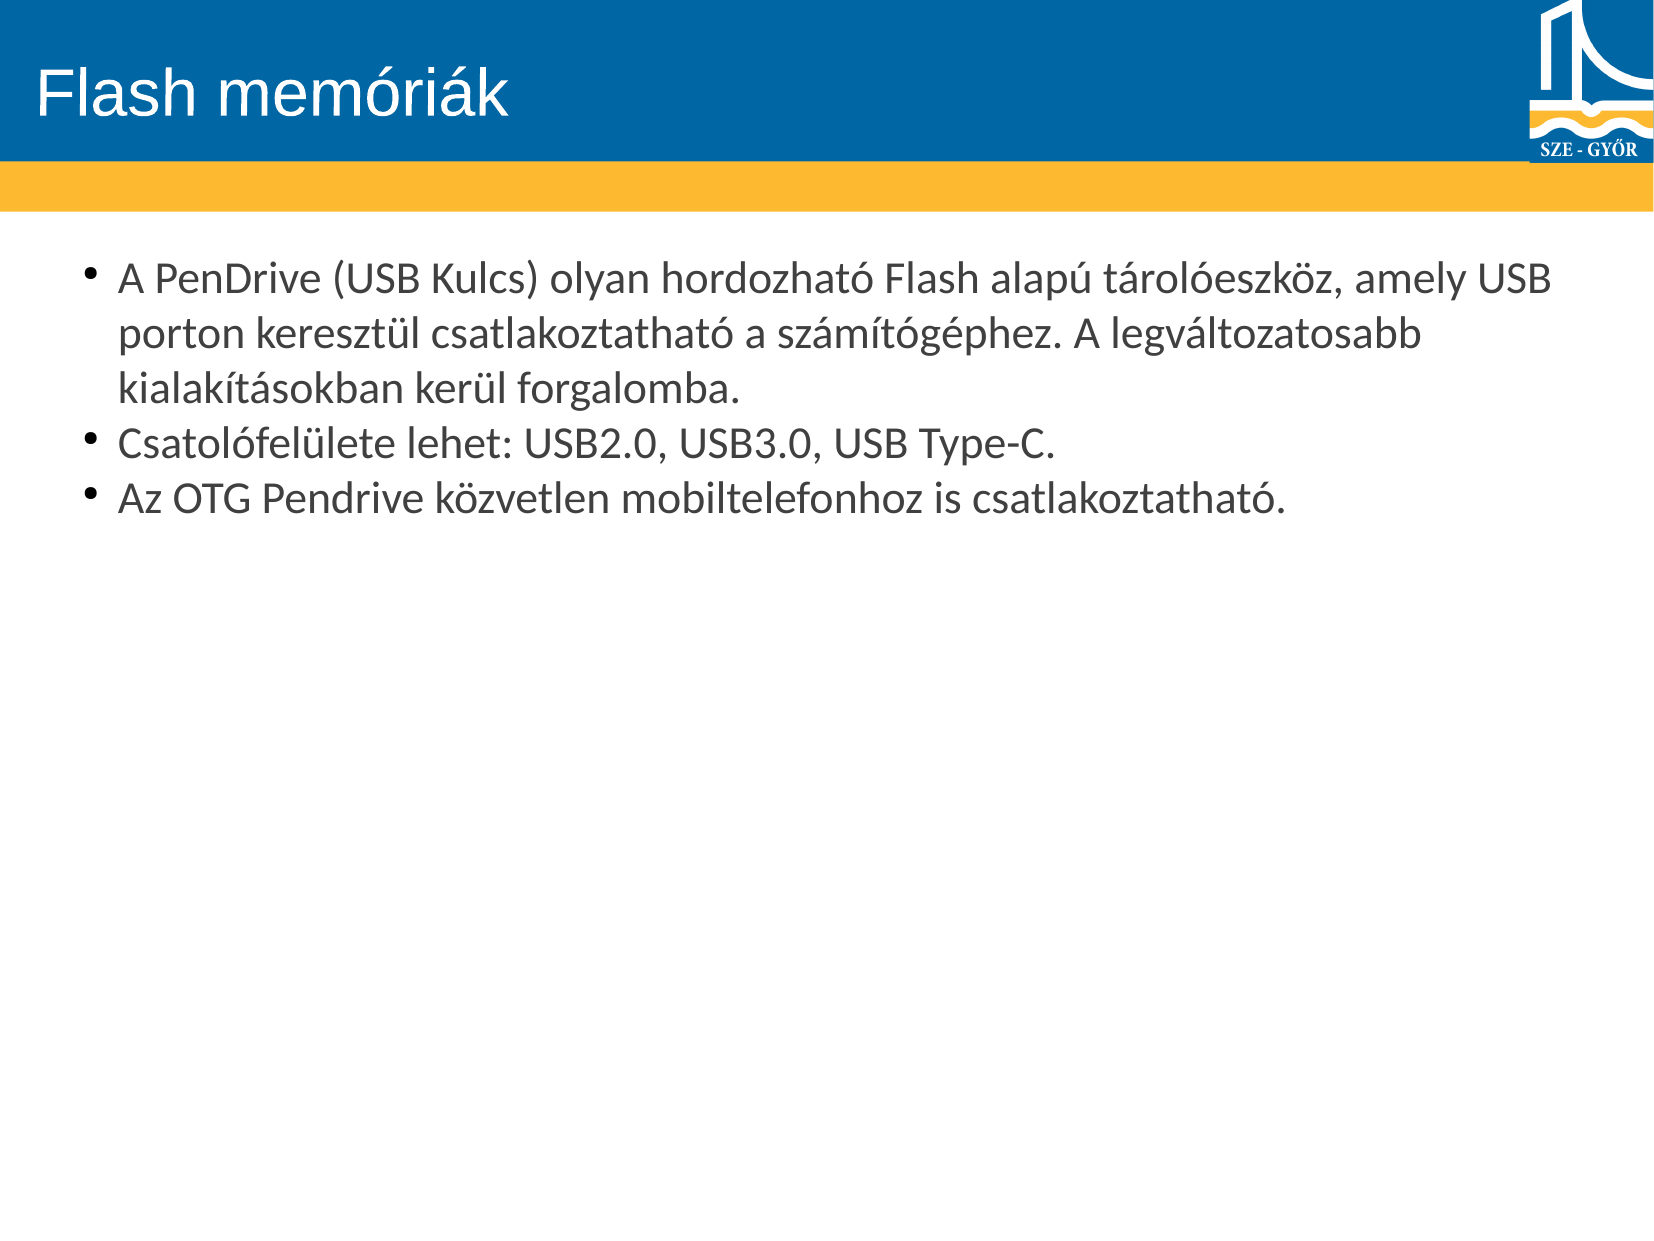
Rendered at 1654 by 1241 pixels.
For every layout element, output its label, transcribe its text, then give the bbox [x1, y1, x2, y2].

picture [1529, 0, 1654, 163]
text_box Flash memóriák [34, 48, 1524, 144]
text_box A PenDrive (USB Kulcs) olyan hordozható Flash alapú tárolóeszköz, amely USB porton keresztül csatlakoztatható a számítógéphez. A legváltozatosabb kialakításokban kerül forgalomba. Csatolófelülete lehet: USB2.0, USB3.0, USB Type-C. Az OTG Pendrive közvetlen mobiltelefonhoz is csatlakoztatható. [82, 247, 1571, 1198]
